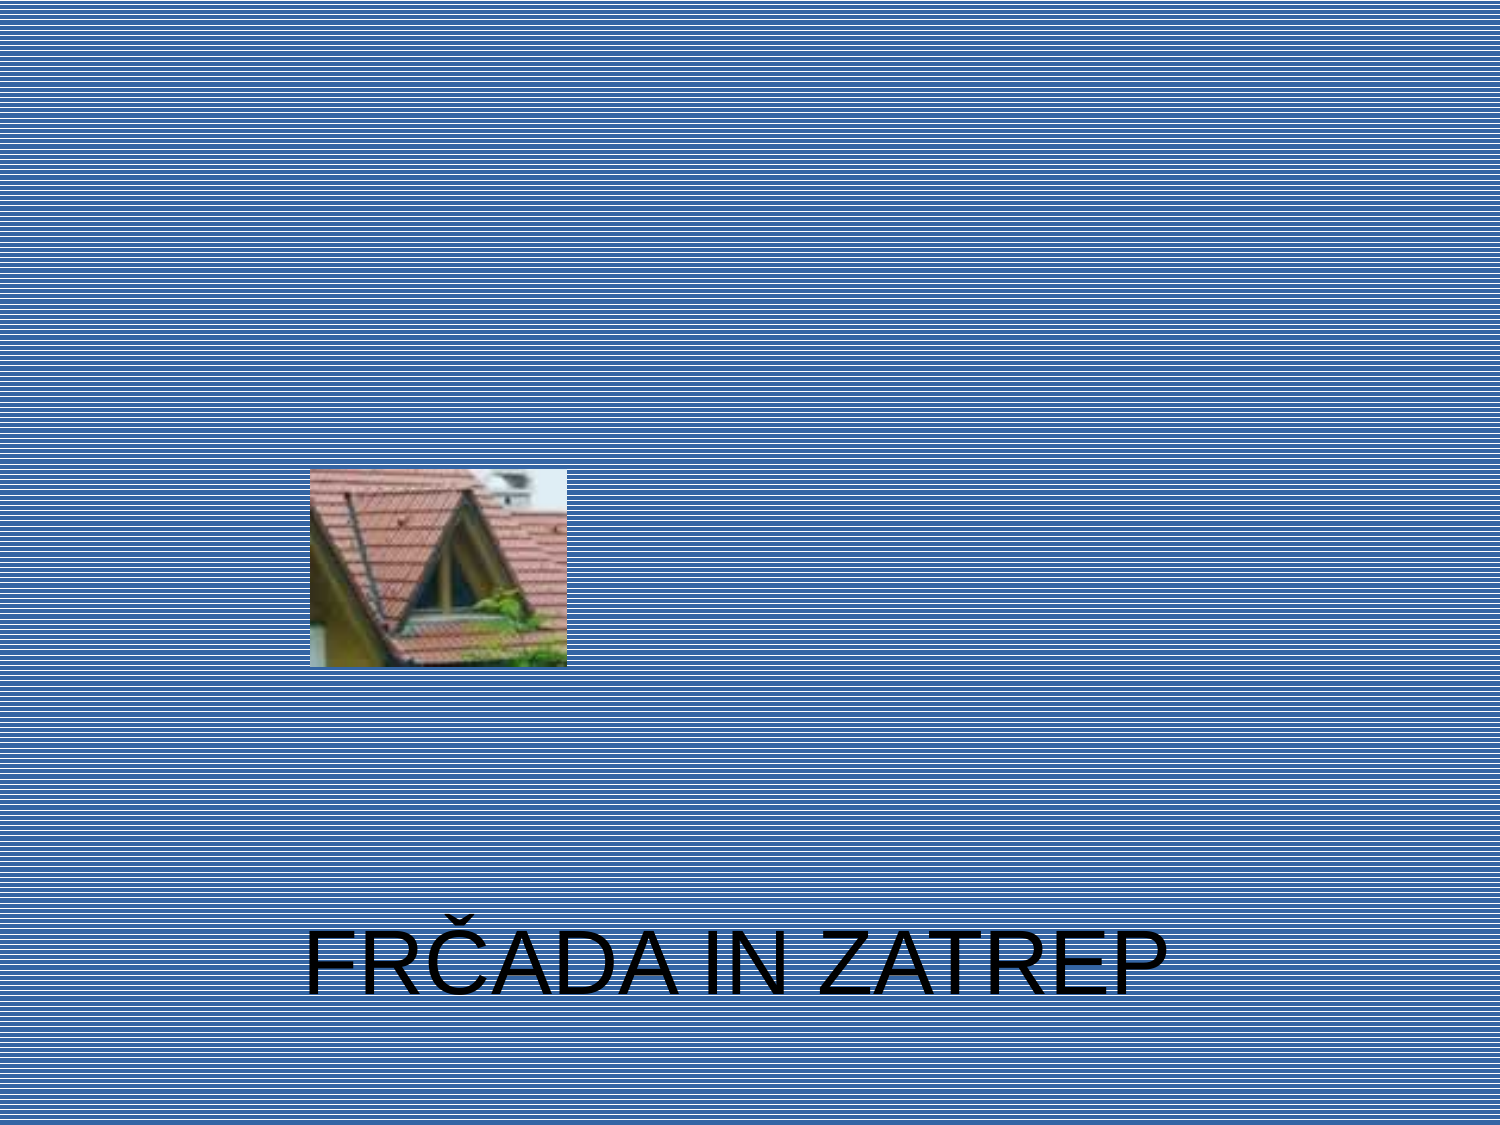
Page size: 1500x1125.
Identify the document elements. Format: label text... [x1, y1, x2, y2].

picture [310, 469, 567, 667]
title FRČADA IN ZATREP [75, 863, 1425, 1052]
